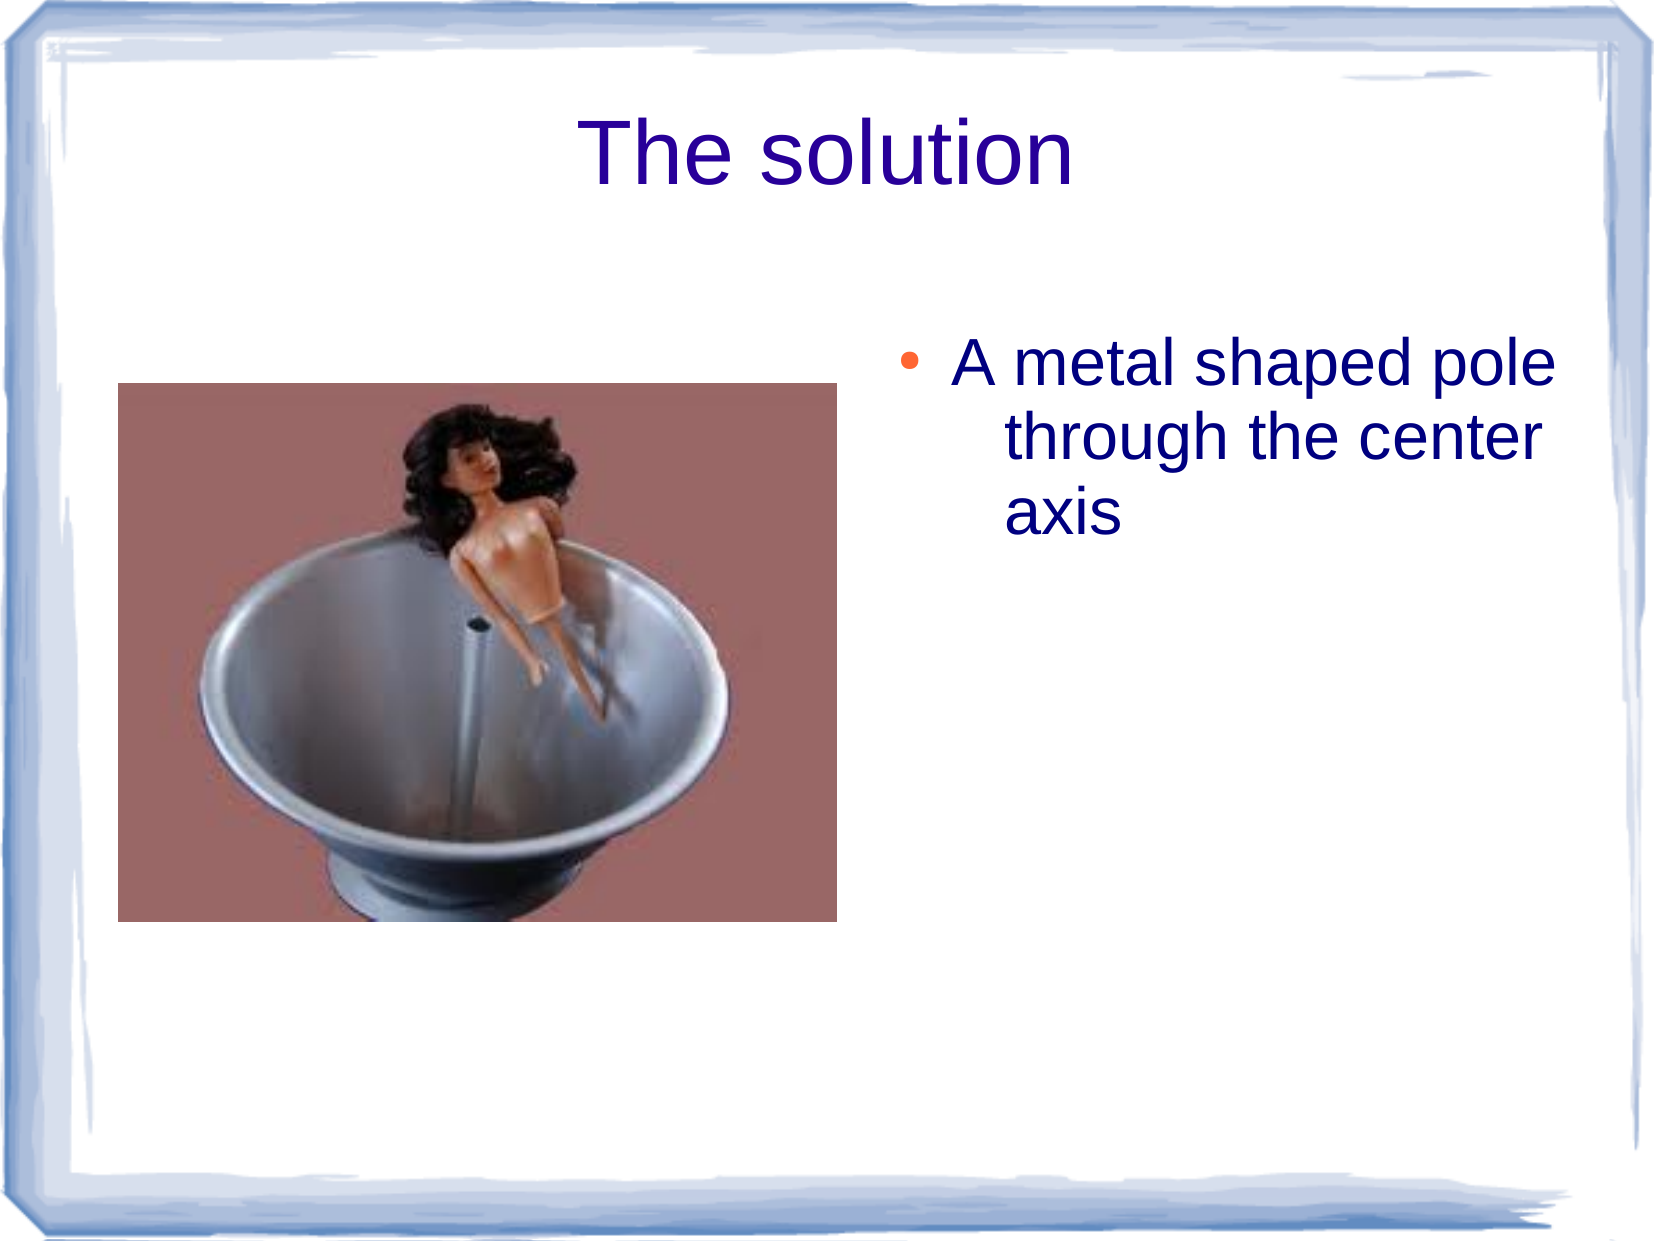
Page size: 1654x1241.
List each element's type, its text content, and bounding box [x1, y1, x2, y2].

list A metal shaped pole through the center axis [862, 324, 1572, 1004]
picture [0, 0, 1654, 1241]
title The solution [82, 49, 1571, 257]
